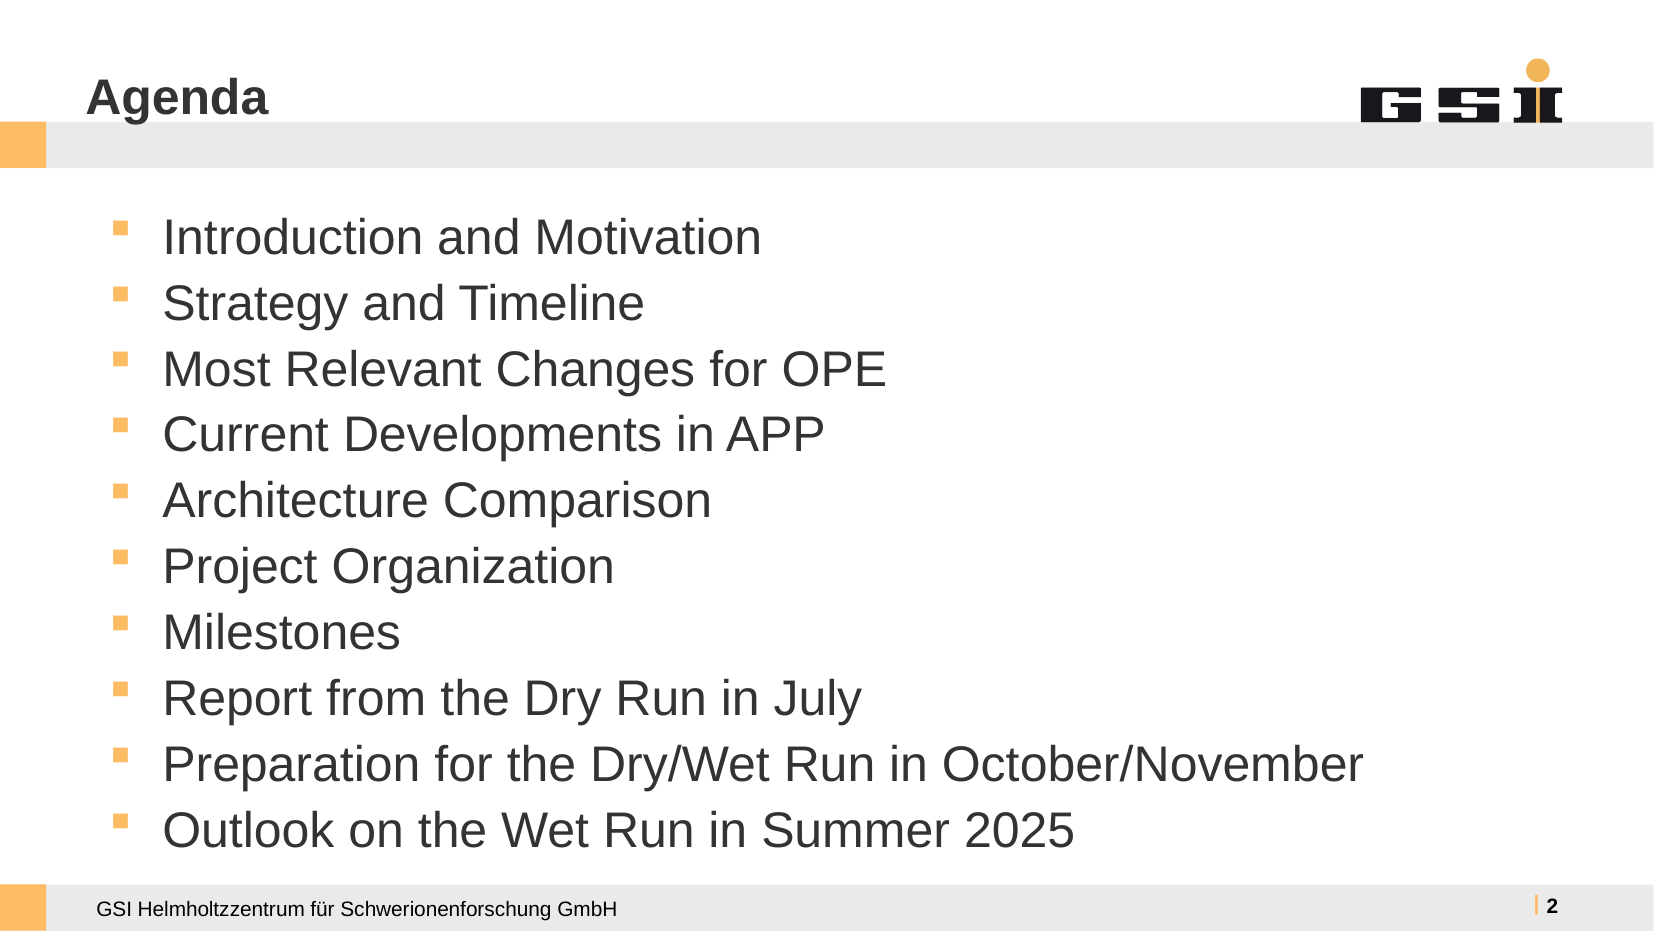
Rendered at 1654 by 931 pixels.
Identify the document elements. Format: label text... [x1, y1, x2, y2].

title Agenda [70, 55, 1081, 132]
picture [1359, 56, 1564, 125]
list Introduction and Motivation Strategy and Timeline Most Relevant Changes for OPE Current Developments in APP Architecture Comparison Project Organization Milestones Report from the Dry Run in July Preparation for the Dry/Wet Run in October/November Outlook on the Wet Run in Summer 2025 [76, 196, 1562, 862]
